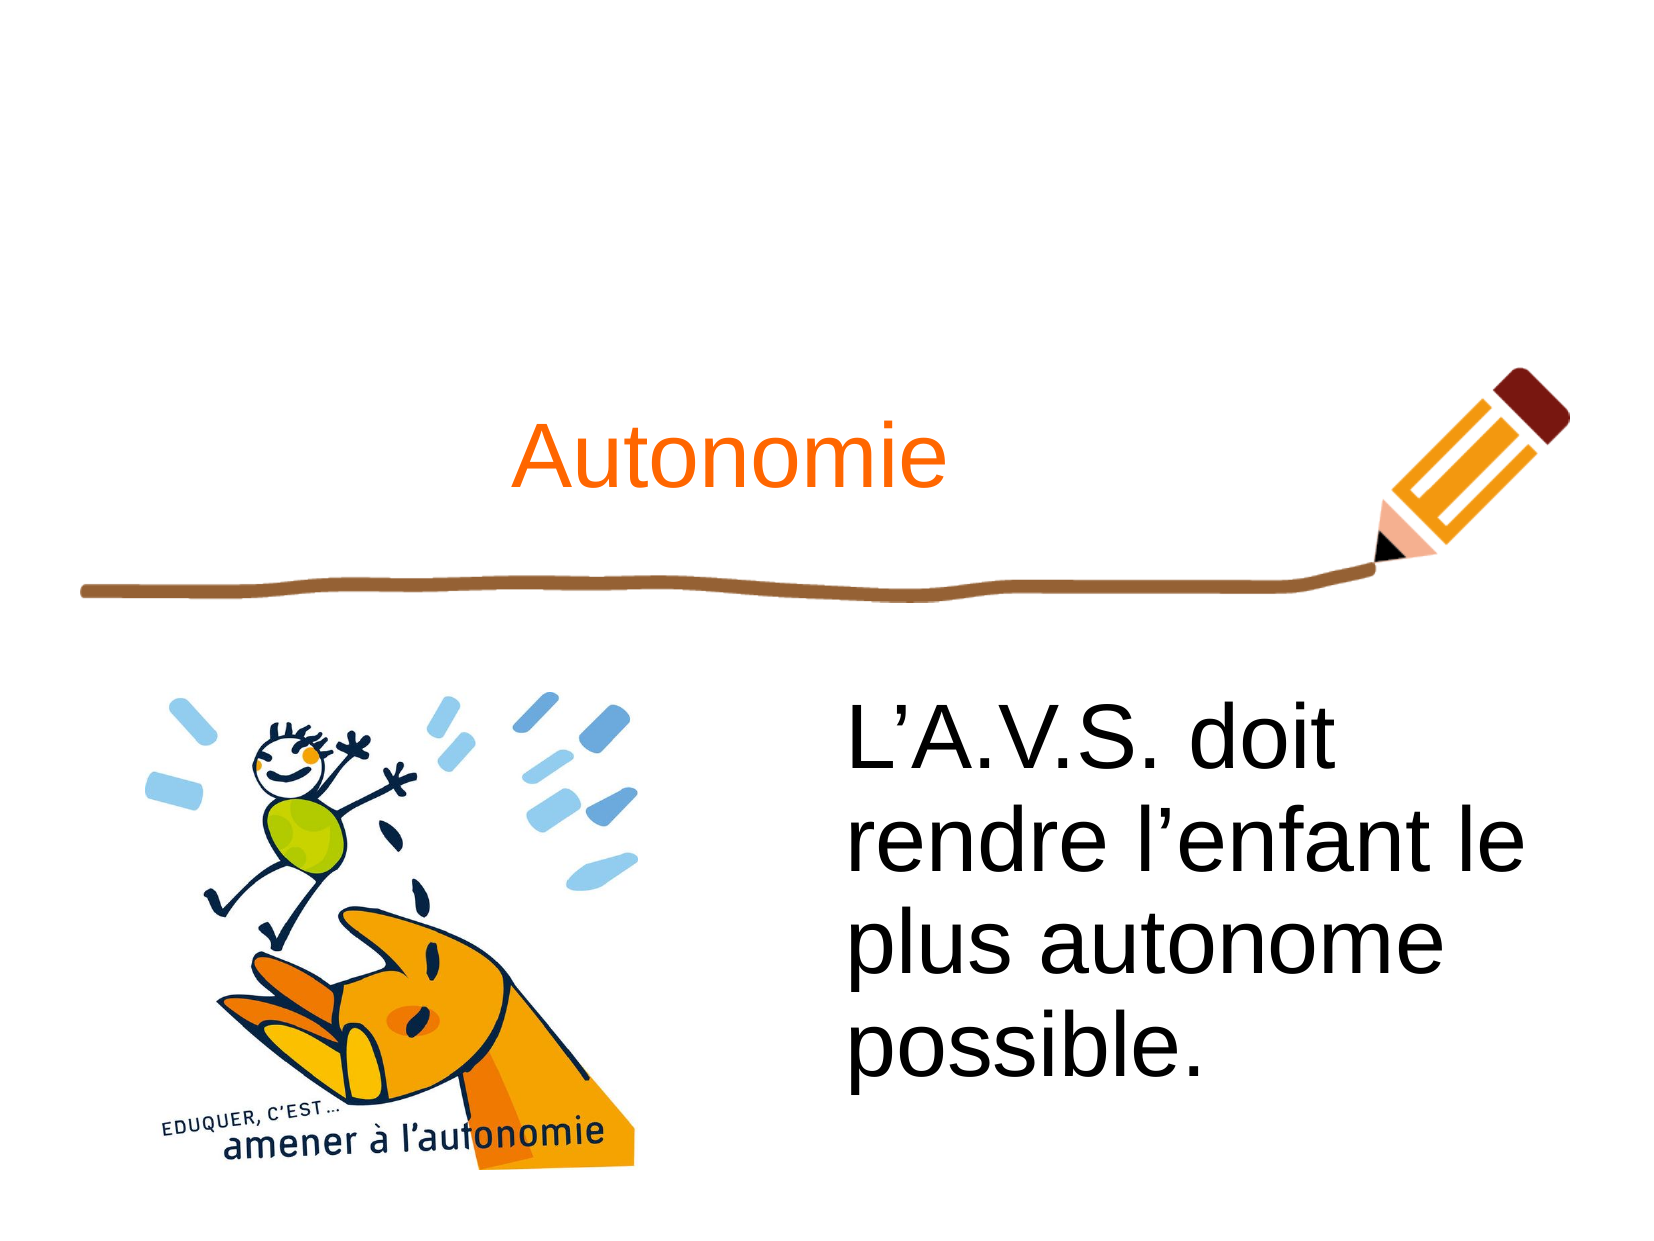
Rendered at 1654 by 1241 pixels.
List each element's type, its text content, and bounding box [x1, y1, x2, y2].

picture [145, 692, 638, 1170]
picture [80, 367, 1570, 603]
list L’A.V.S. doit rendre l’enfant le plus autonome possible. [845, 685, 1572, 1177]
title Autonomie [82, 352, 1379, 560]
